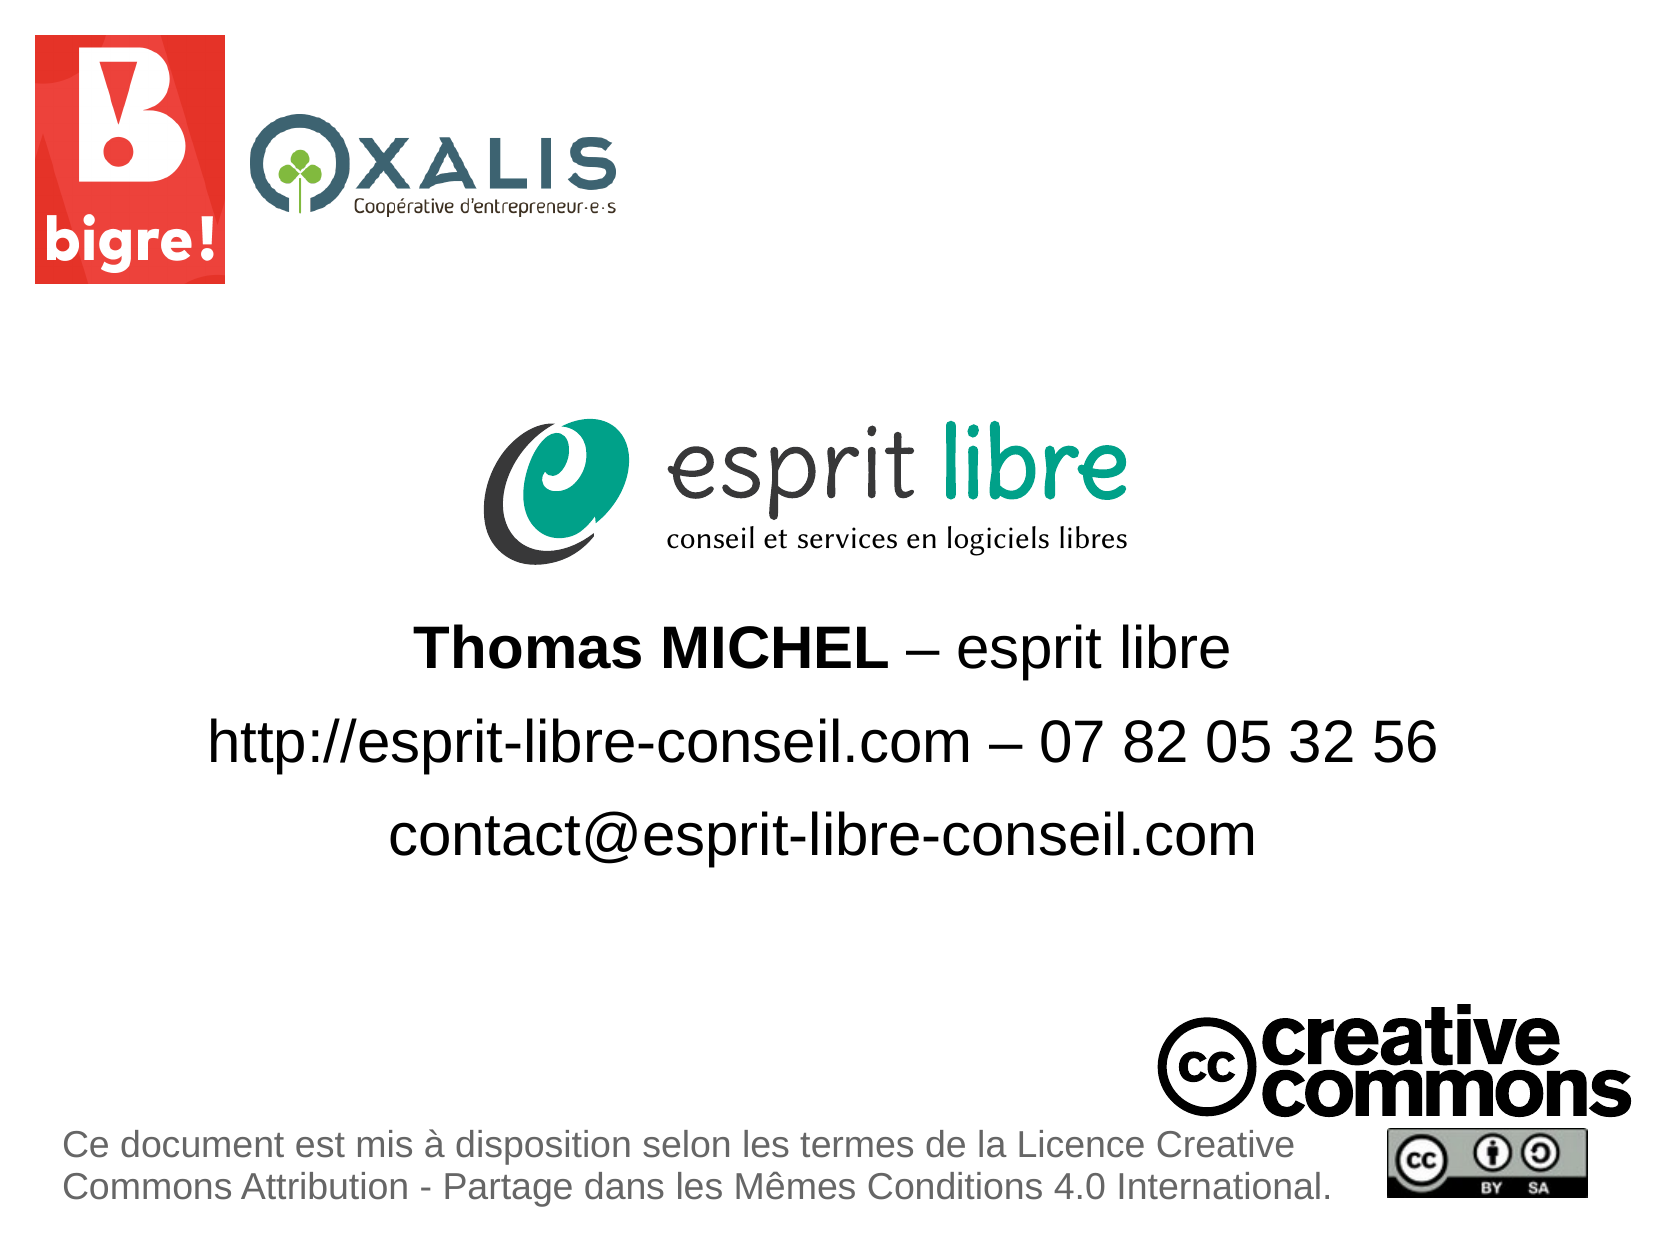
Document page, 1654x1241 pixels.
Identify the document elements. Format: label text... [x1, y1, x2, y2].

picture [1157, 1004, 1632, 1118]
list Thomas MICHEL – esprit libre http://esprit-libre-conseil.com – 07 82 05 32 56 contact@esprit-libre-conseil.com [118, 614, 1465, 910]
picture [236, 82, 652, 249]
picture [35, 35, 225, 284]
text_box Ce document est mis à disposition selon les termes de la Licence Creative Commons Attribution - Partage dans les Mêmes Conditions 4.0 International. [47, 1116, 1406, 1216]
picture [460, 416, 1146, 568]
picture [1406, 1128, 1588, 1198]
